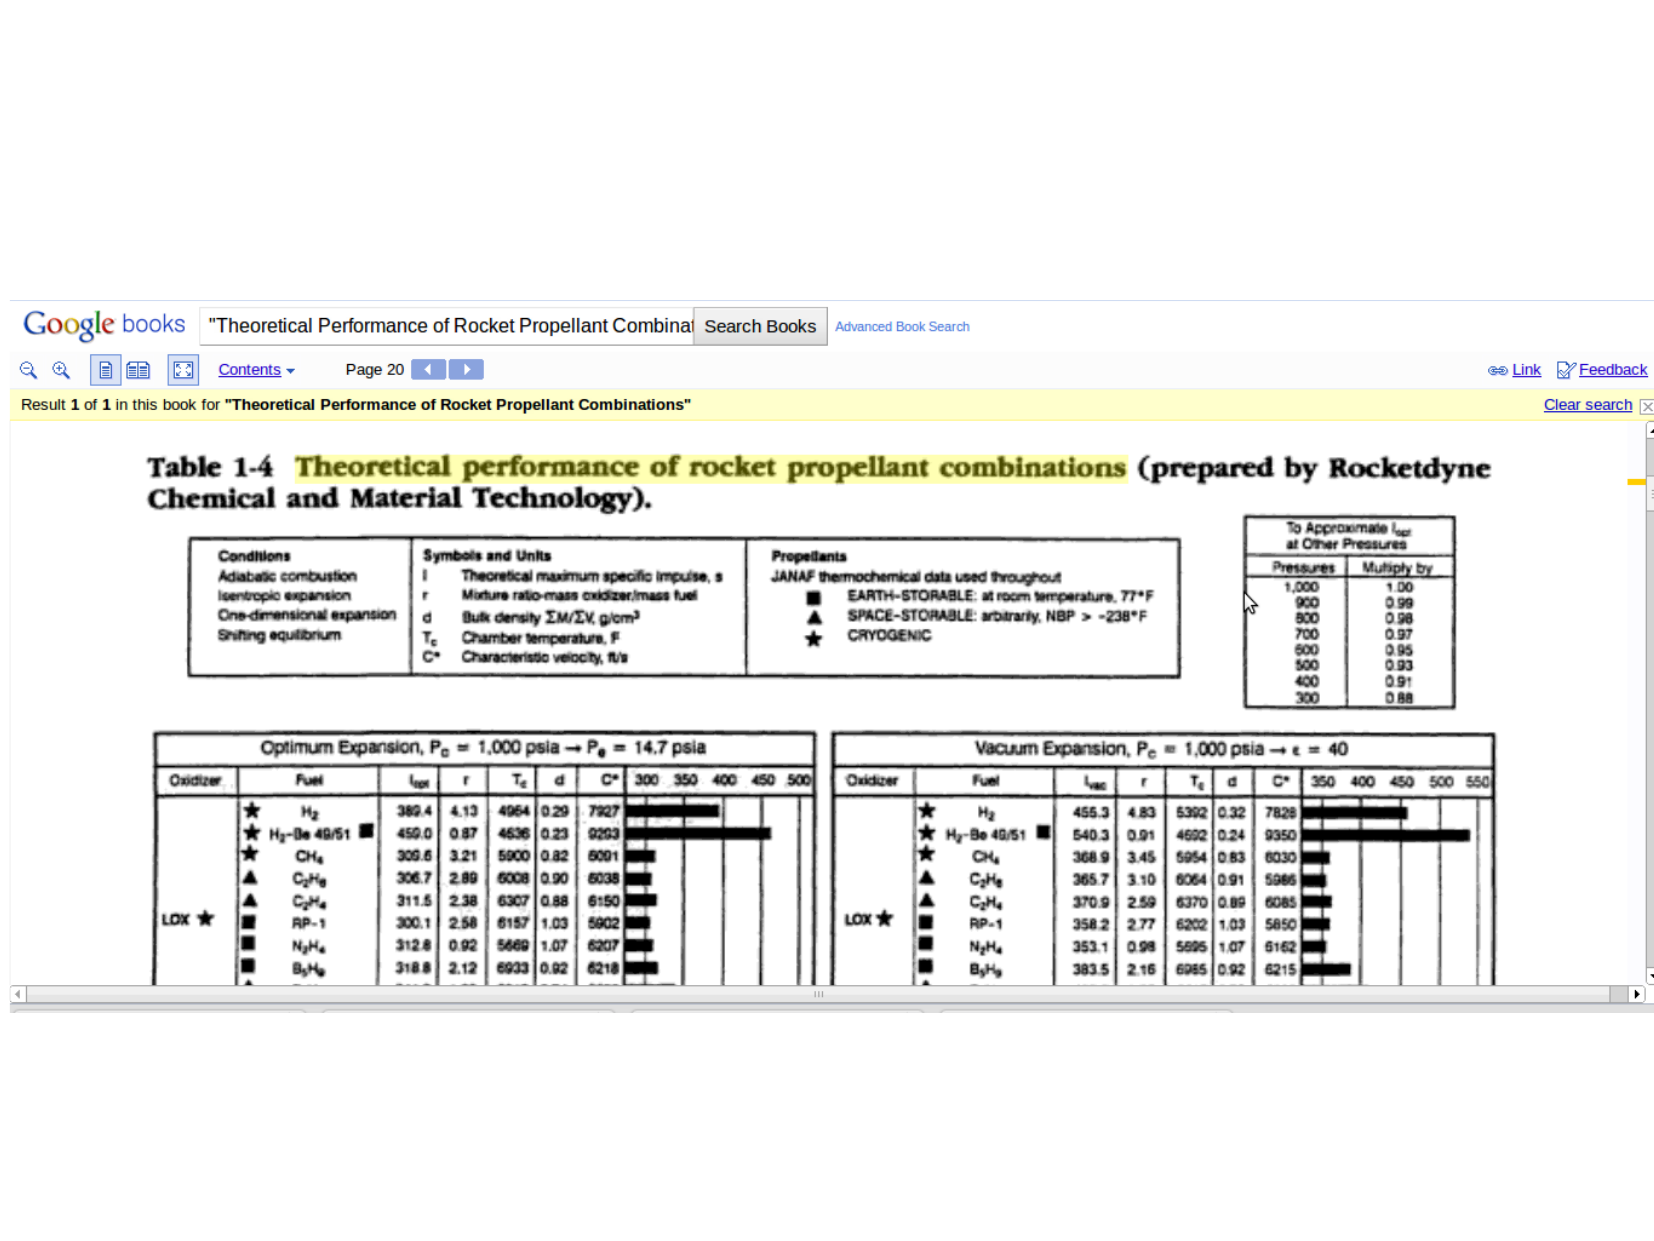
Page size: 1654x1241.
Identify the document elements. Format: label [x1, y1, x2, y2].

picture [9, 300, 1654, 1013]
